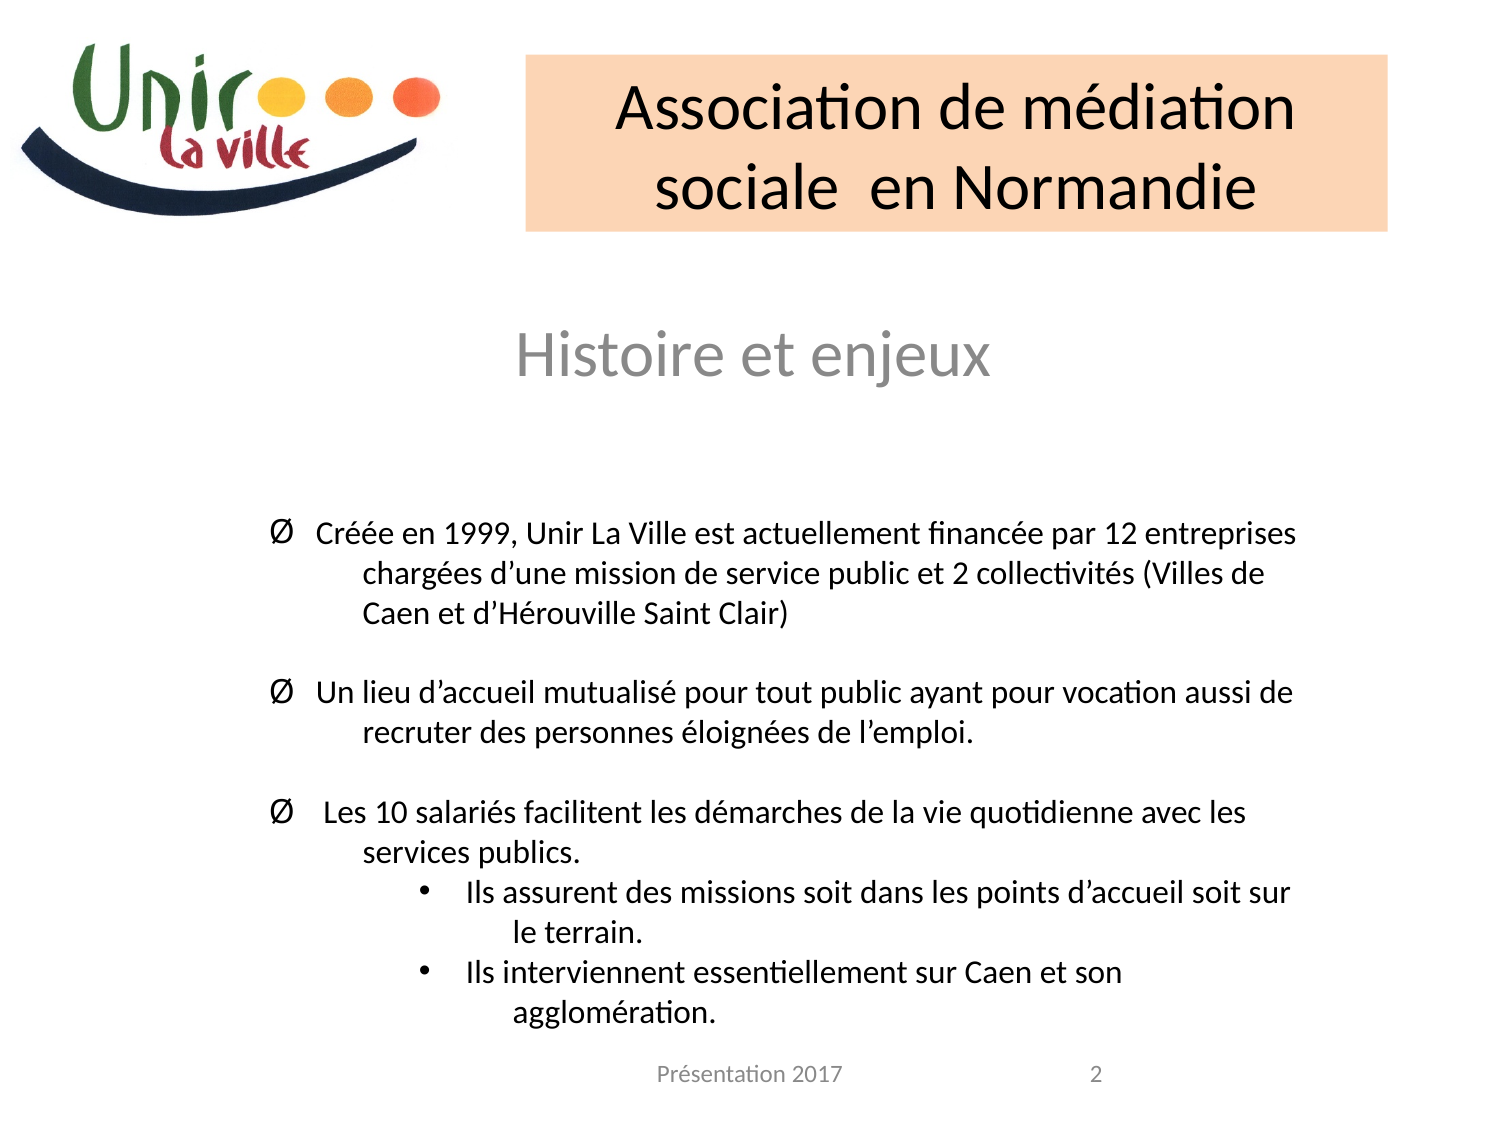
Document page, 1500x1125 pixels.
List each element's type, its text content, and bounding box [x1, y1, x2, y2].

title Association de médiation sociale en Normandie [525, 54, 1388, 232]
picture [10, 37, 458, 226]
subtitle Histoire et enjeux [229, 302, 1280, 445]
text_box Présentation 2017 [512, 1042, 988, 1103]
text_box Créée en 1999, Unir La Ville est actuellement financée par 12 entreprises chargées d’une mission de service public et 2 collectivités (Villes de Caen et d’Hérouville Saint Clair) Un lieu d’accueil mutualisé pour tout public ayant pour vocation aussi de recruter des personnes éloignées de l’emploi. Les 10 salariés facilitent les démarches de la vie quotidienne avec les services publics. Ils assurent des missions soit dans les points d’accueil soit sur le terrain. Ils interviennent essentiellement sur Caen et son agglomération. [253, 503, 1317, 1004]
text_box [1074, 1042, 1426, 1103]
